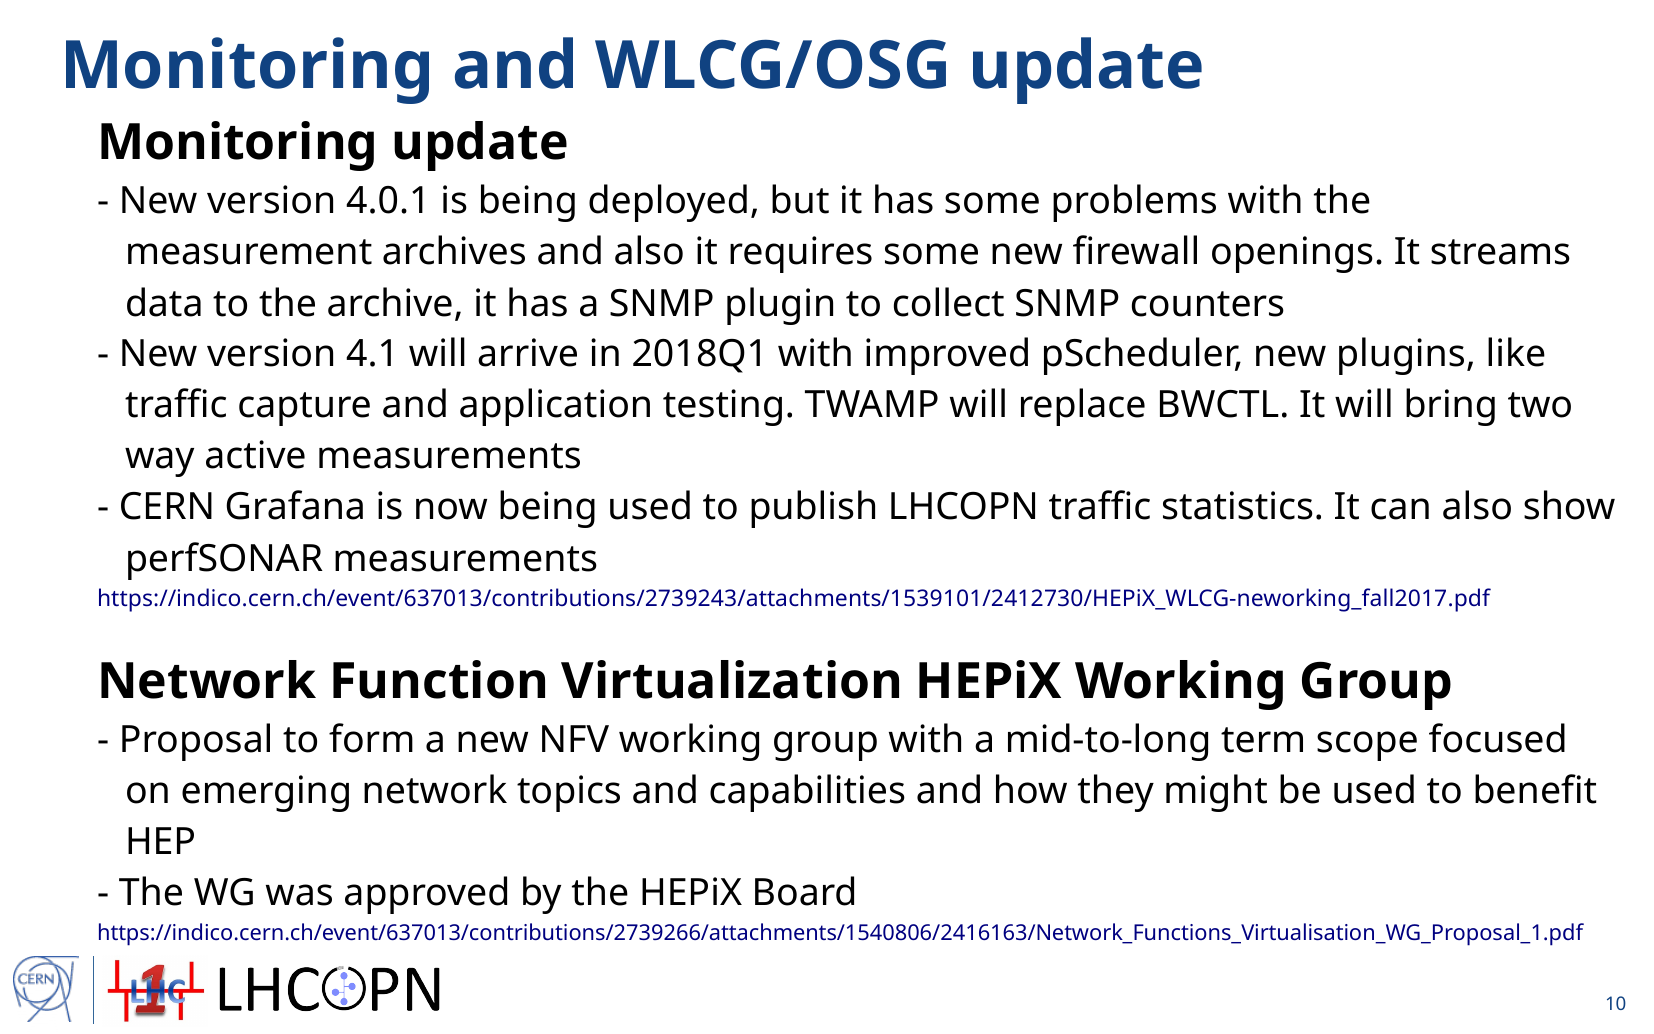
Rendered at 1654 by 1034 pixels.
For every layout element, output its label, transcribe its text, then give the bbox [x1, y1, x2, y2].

text_box Monitoring update - New version 4.0.1 is being deployed, but it has some problems with the measurement archives and also it requires some new firewall openings. It streams data to the archive, it has a SNMP plugin to collect SNMP counters - New version 4.1 will arrive in 2018Q1 with improved pScheduler, new plugins, like traffic capture and application testing. TWAMP will replace BWCTL. It will bring two way active measurements - CERN Grafana is now being used to publish LHCOPN traffic statistics. It can also show perfSONAR measurements https://indico.cern.ch/event/637013/contributions/2739243/attachments/1539101/2412730/HEPiX_WLCG-neworking_fall2017.pdf Network Function Virtualization HEPiX Working Group - Proposal to form a new NFV working group with a mid-to-long term scope focused on emerging network topics and capabilities and how they might be used to benefit HEP - The WG was approved by the HEPiX Board https://indico.cern.ch/event/637013/contributions/2739266/attachments/1540806/2416163/Network_Functions_Virtualisation_WG_Proposal_1.pdf [82, 98, 1638, 1034]
picture [13, 956, 79, 1032]
title Monitoring and WLCG/OSG update [60, 0, 1528, 138]
